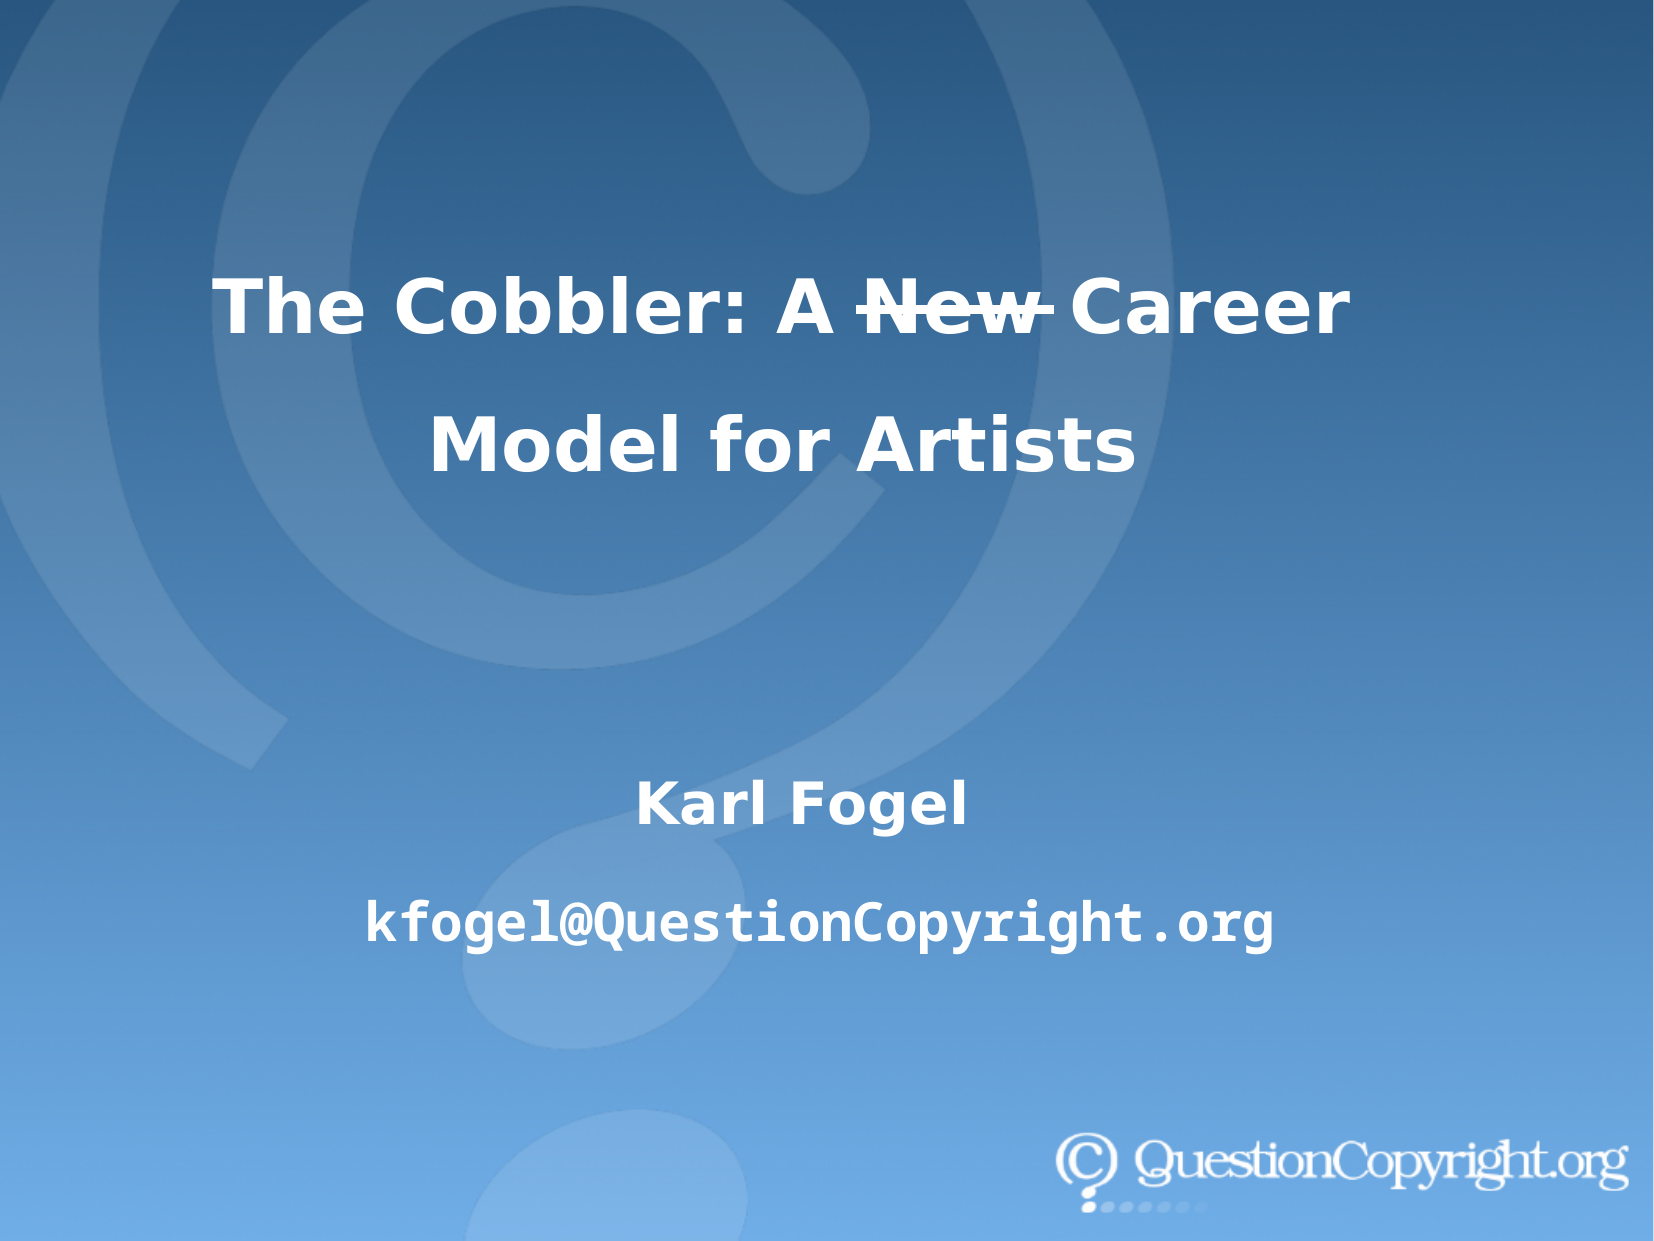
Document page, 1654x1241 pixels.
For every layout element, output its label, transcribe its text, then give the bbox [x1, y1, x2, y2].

text_box Model for Artists [412, 394, 1154, 497]
text_box The Cobbler: A New Career [197, 256, 1367, 362]
picture [0, 0, 1654, 1241]
text_box kfogel@QuestionCopyright.org [350, 876, 1291, 982]
text_box Karl Fogel [619, 763, 985, 846]
